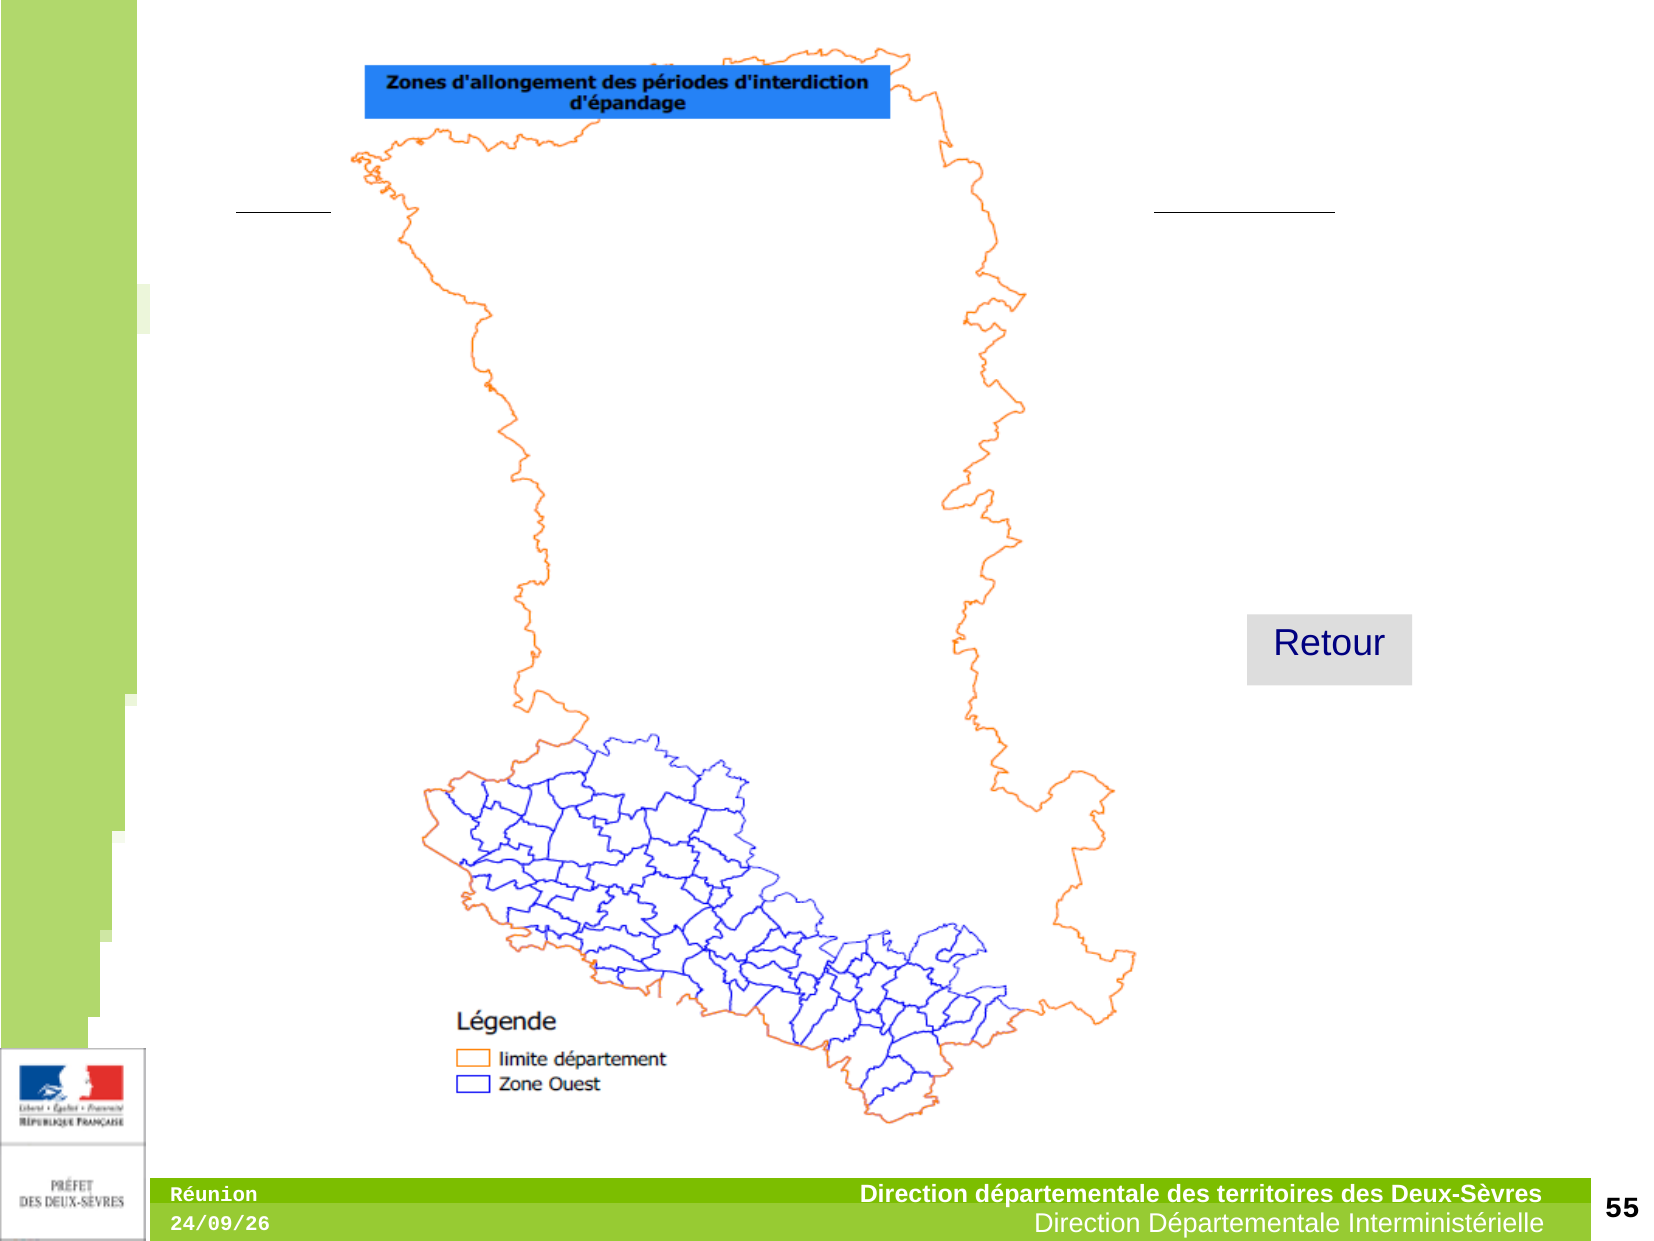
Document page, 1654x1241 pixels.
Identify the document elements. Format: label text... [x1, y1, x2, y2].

picture [0, 0, 1654, 1241]
text_box Retour [1247, 614, 1413, 686]
